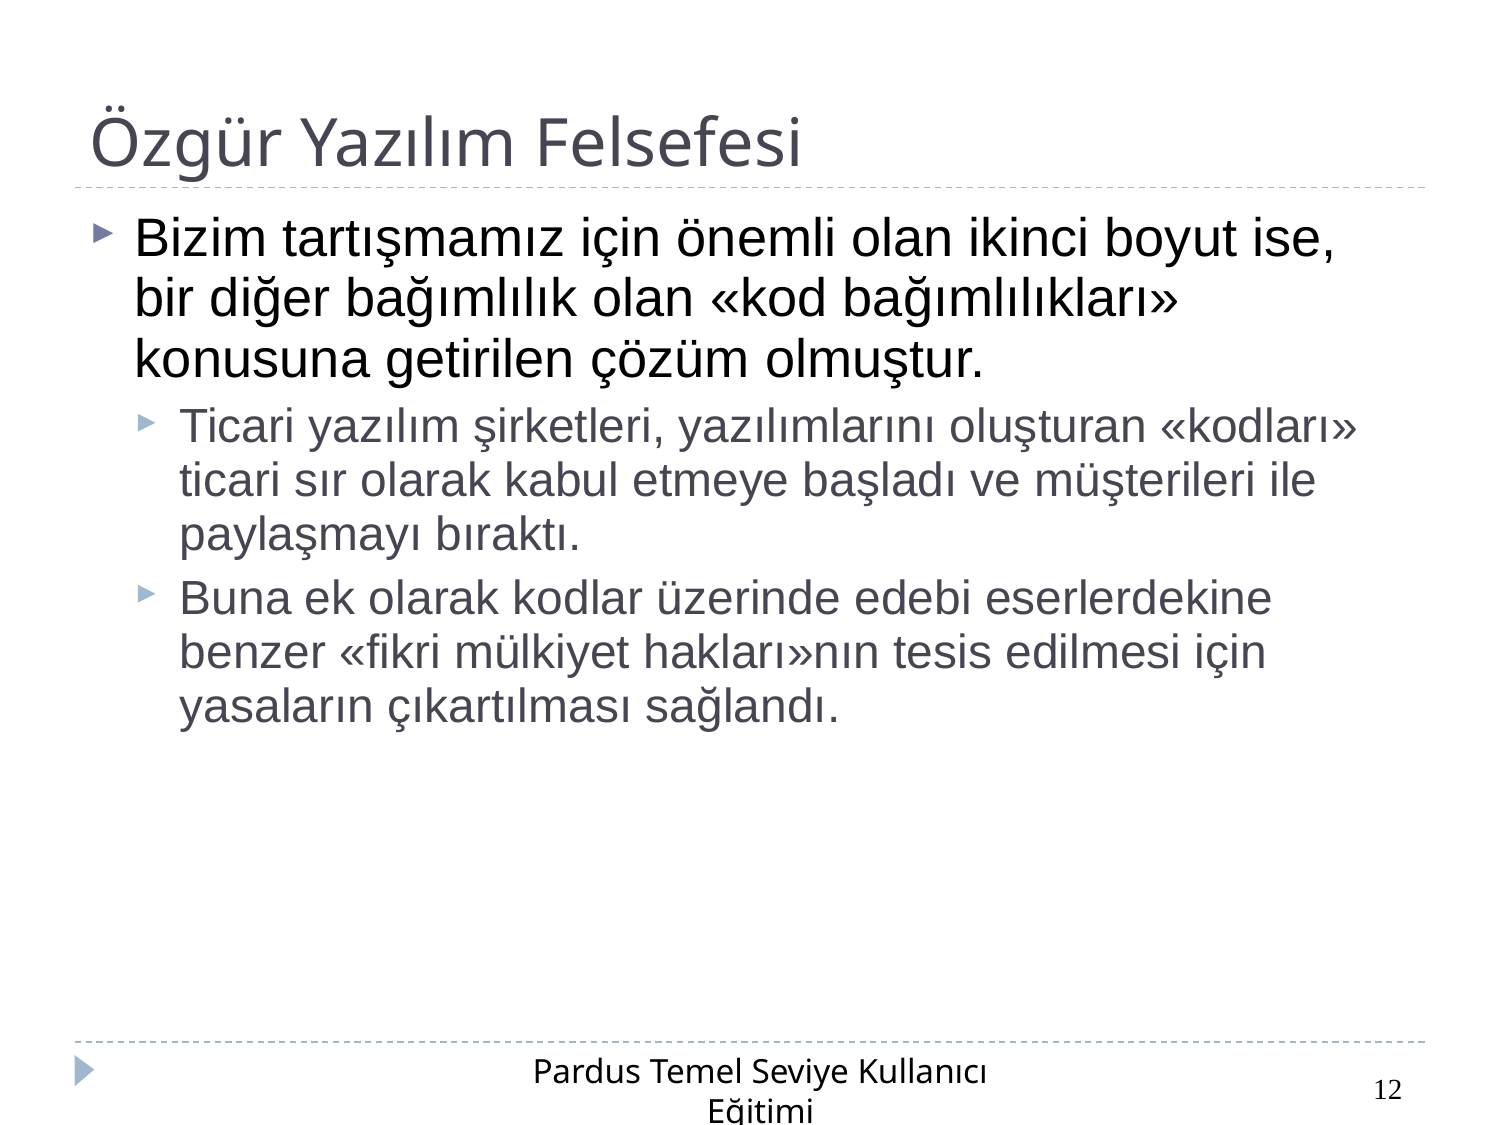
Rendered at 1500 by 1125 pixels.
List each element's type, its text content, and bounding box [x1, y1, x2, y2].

list Bizim tartışmamız için önemli olan ikinci boyut ise, bir diğer bağımlılık olan «kod bağımlılıkları» konusuna getirilen çözüm olmuştur. Ticari yazılım şirketleri, yazılımlarını oluşturan «kodları» ticari sır olarak kabul etmeye başladı ve müşterileri ile paylaşmayı bıraktı. Buna ek olarak kodlar üzerinde edebi eserlerdekine benzer «fikri mülkiyet hakları»nın tesis edilmesi için yasaların çıkartılması sağlandı. [75, 200, 1425, 1010]
title Özgür Yazılım Felsefesi [75, 24, 1425, 188]
